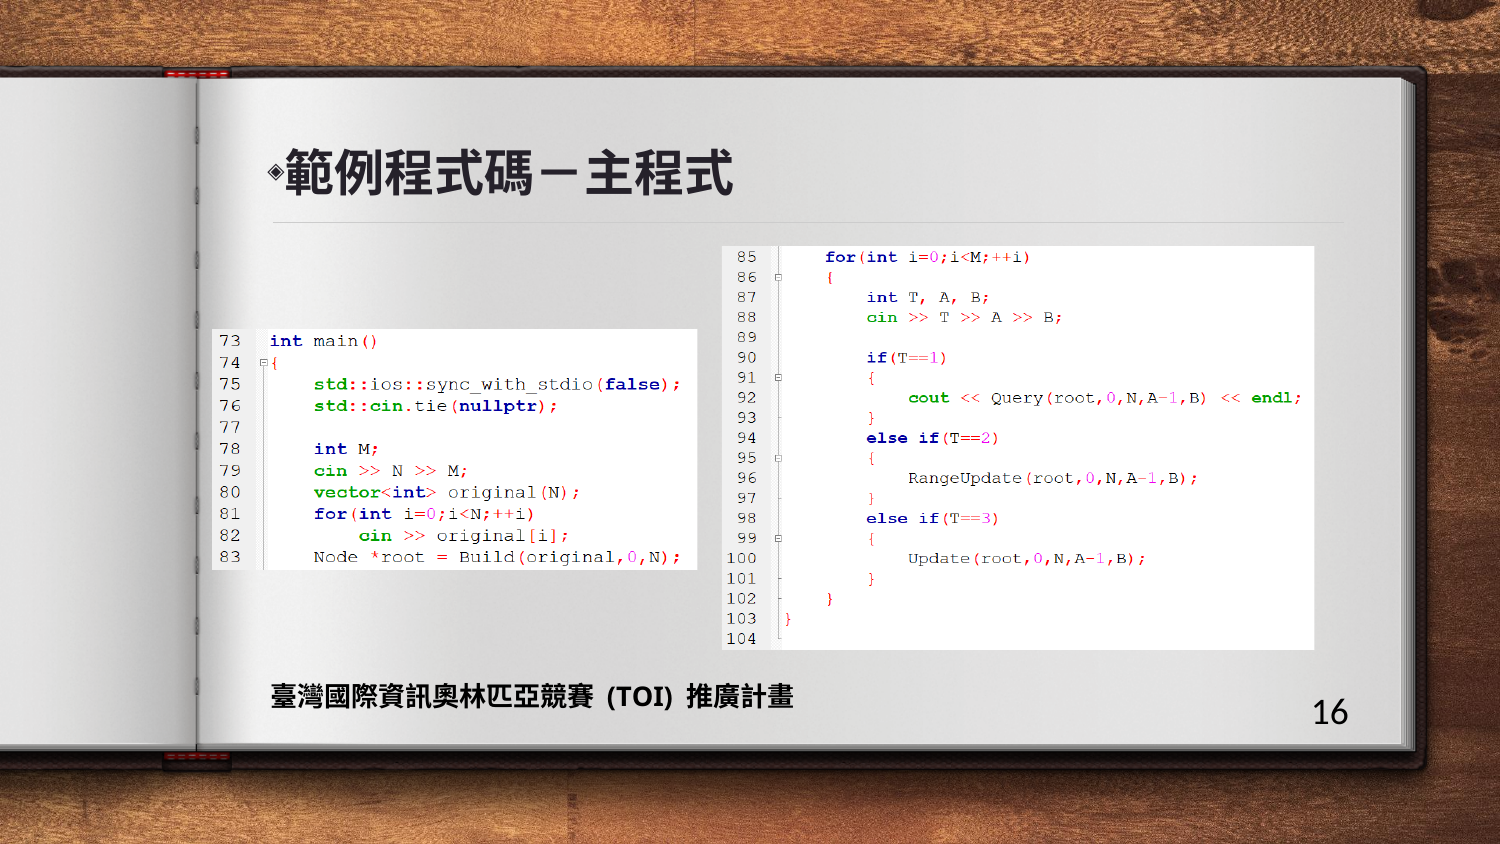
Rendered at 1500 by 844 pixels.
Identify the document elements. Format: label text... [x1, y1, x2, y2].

chart [212, 329, 698, 570]
text_box [1295, 672, 1386, 737]
list 範例程式碼－主程式 [252, 126, 1194, 226]
chart [721, 246, 1315, 650]
